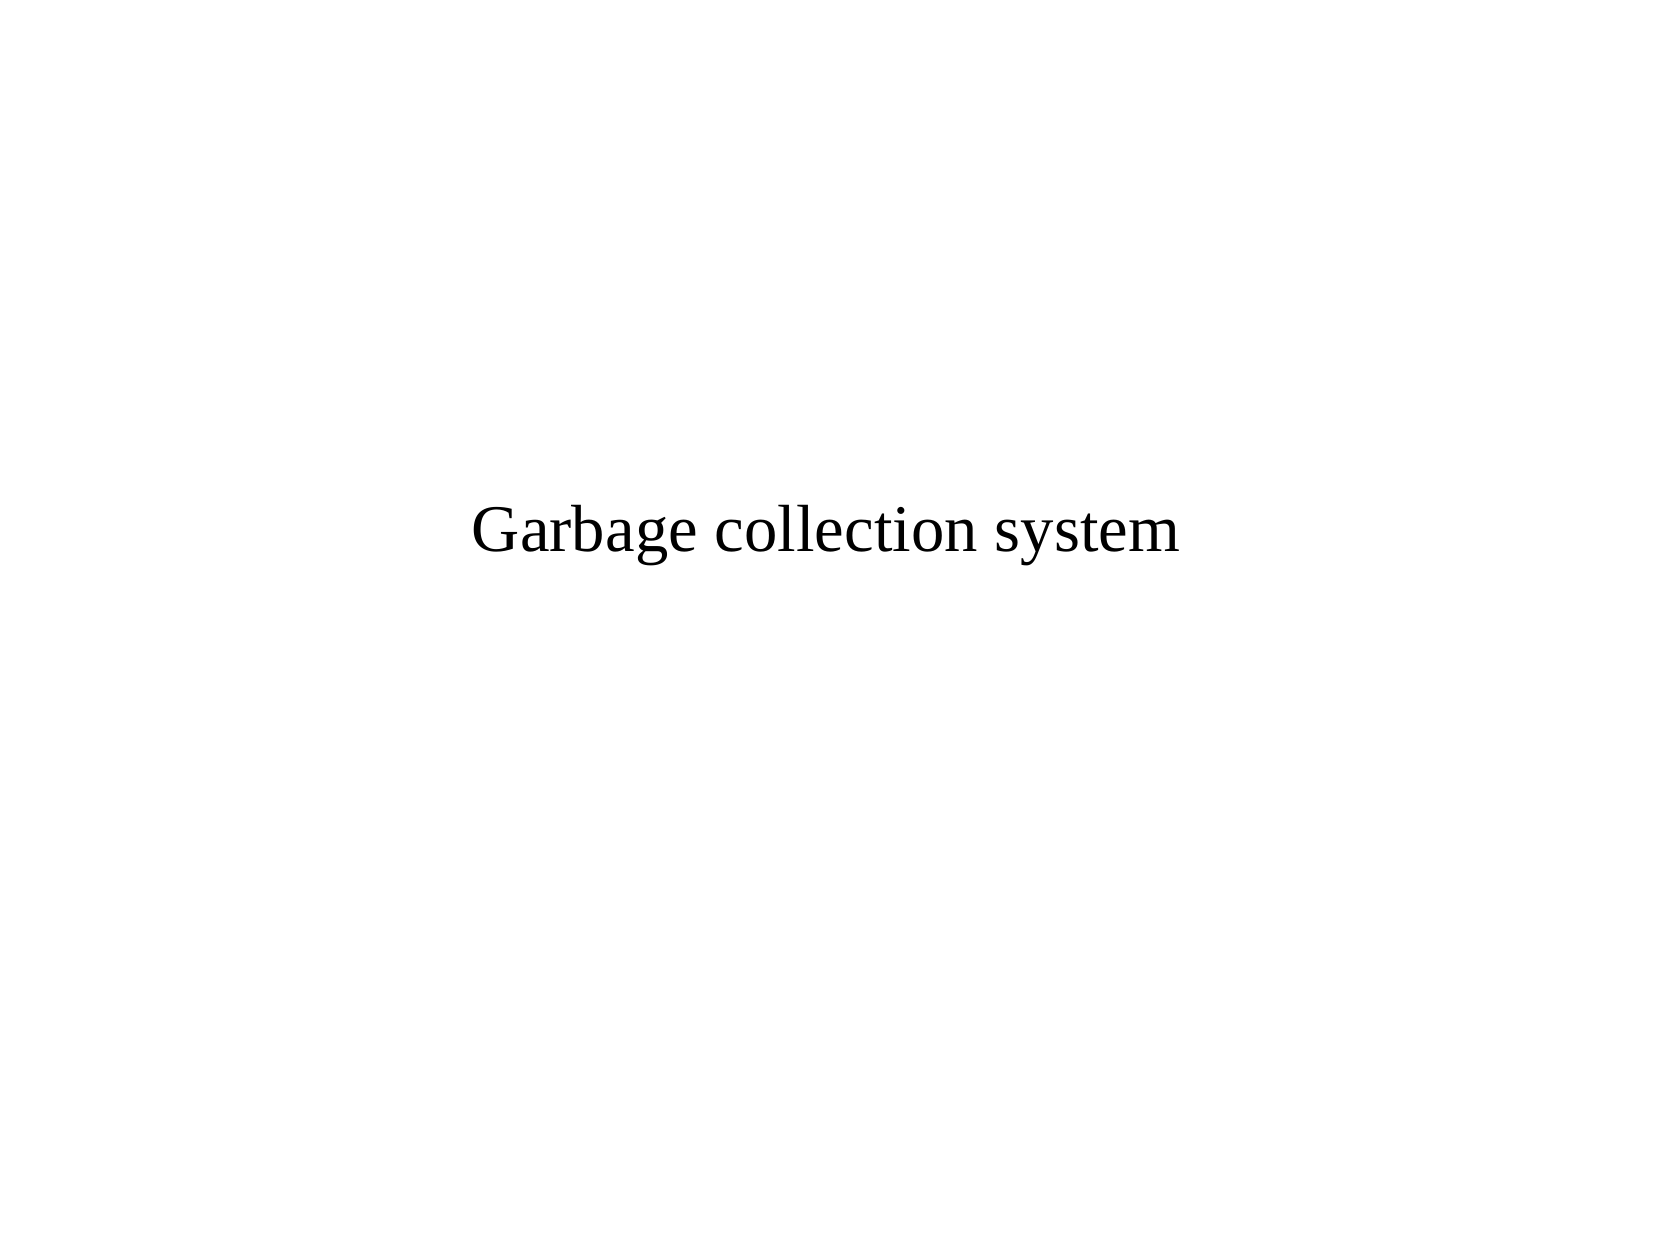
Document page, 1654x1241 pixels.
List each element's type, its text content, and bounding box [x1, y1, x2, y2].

subtitle Garbage collection system [82, 49, 1571, 1010]
